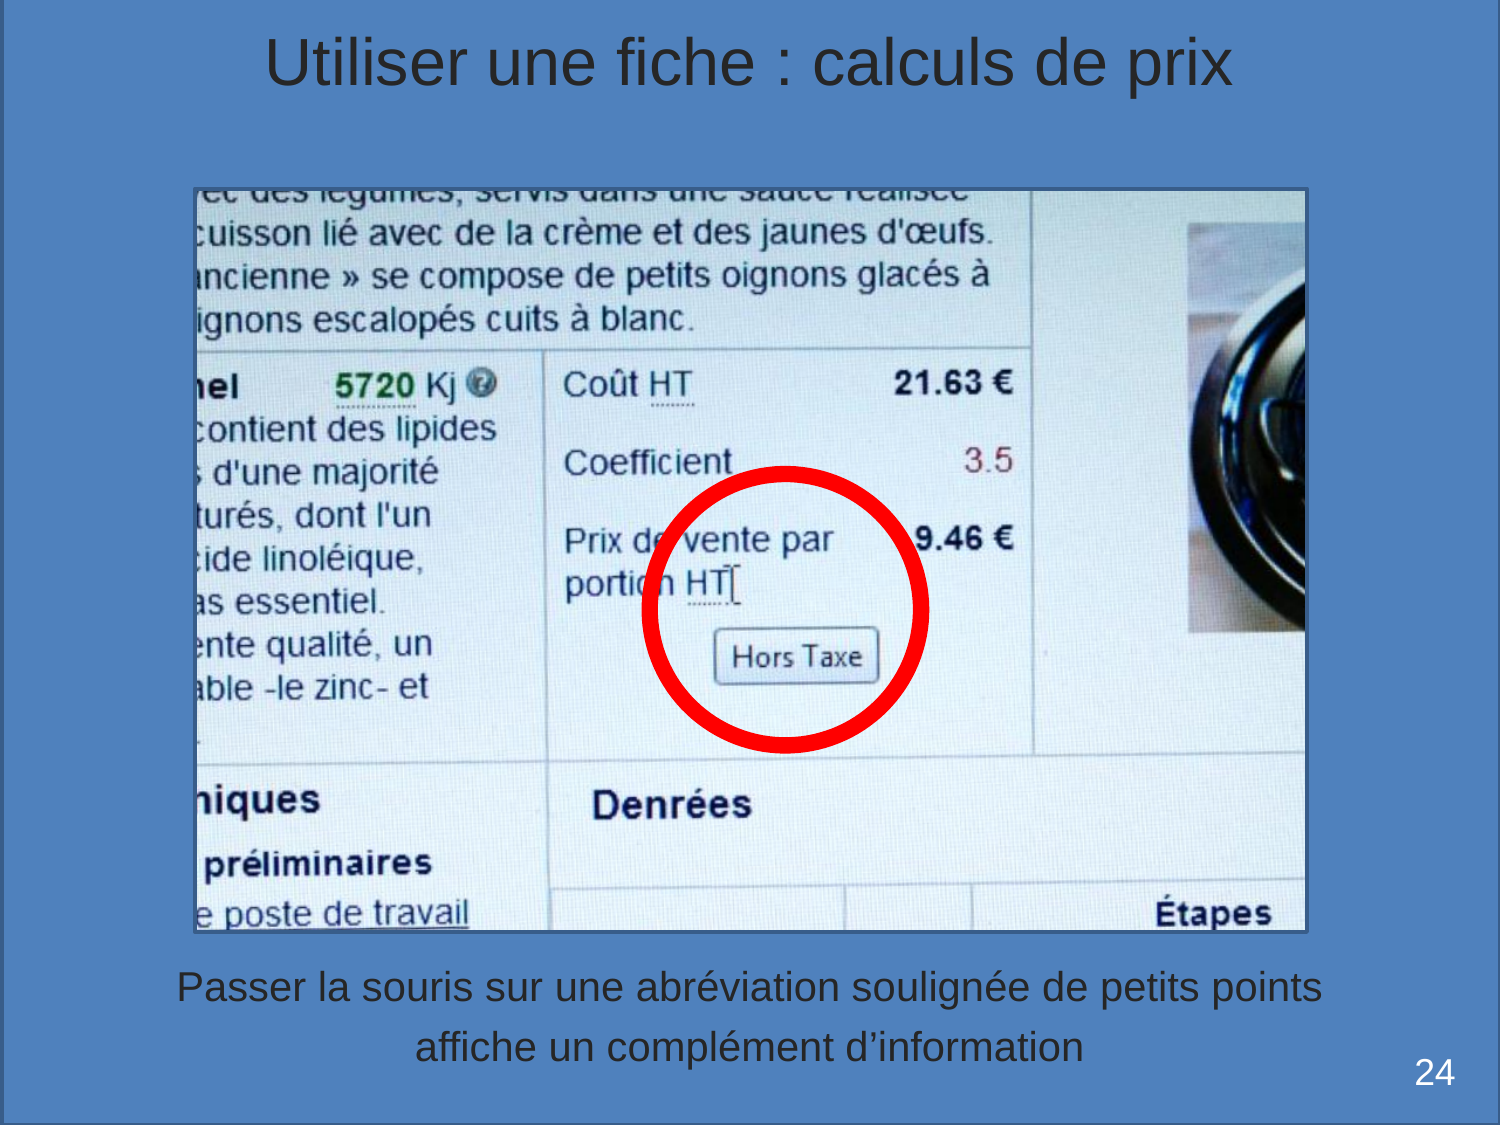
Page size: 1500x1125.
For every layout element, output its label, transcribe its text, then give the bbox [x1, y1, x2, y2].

text_box Utiliser une fiche : calculs de prix [135, 10, 1365, 138]
picture [195, 189, 1306, 931]
text_box <numéro> [1387, 1040, 1483, 1101]
text_box [1, 0, 1500, 1125]
subtitle Passer la souris sur une abréviation soulignée de petits points affiche un complément d’information [135, 952, 1365, 1118]
